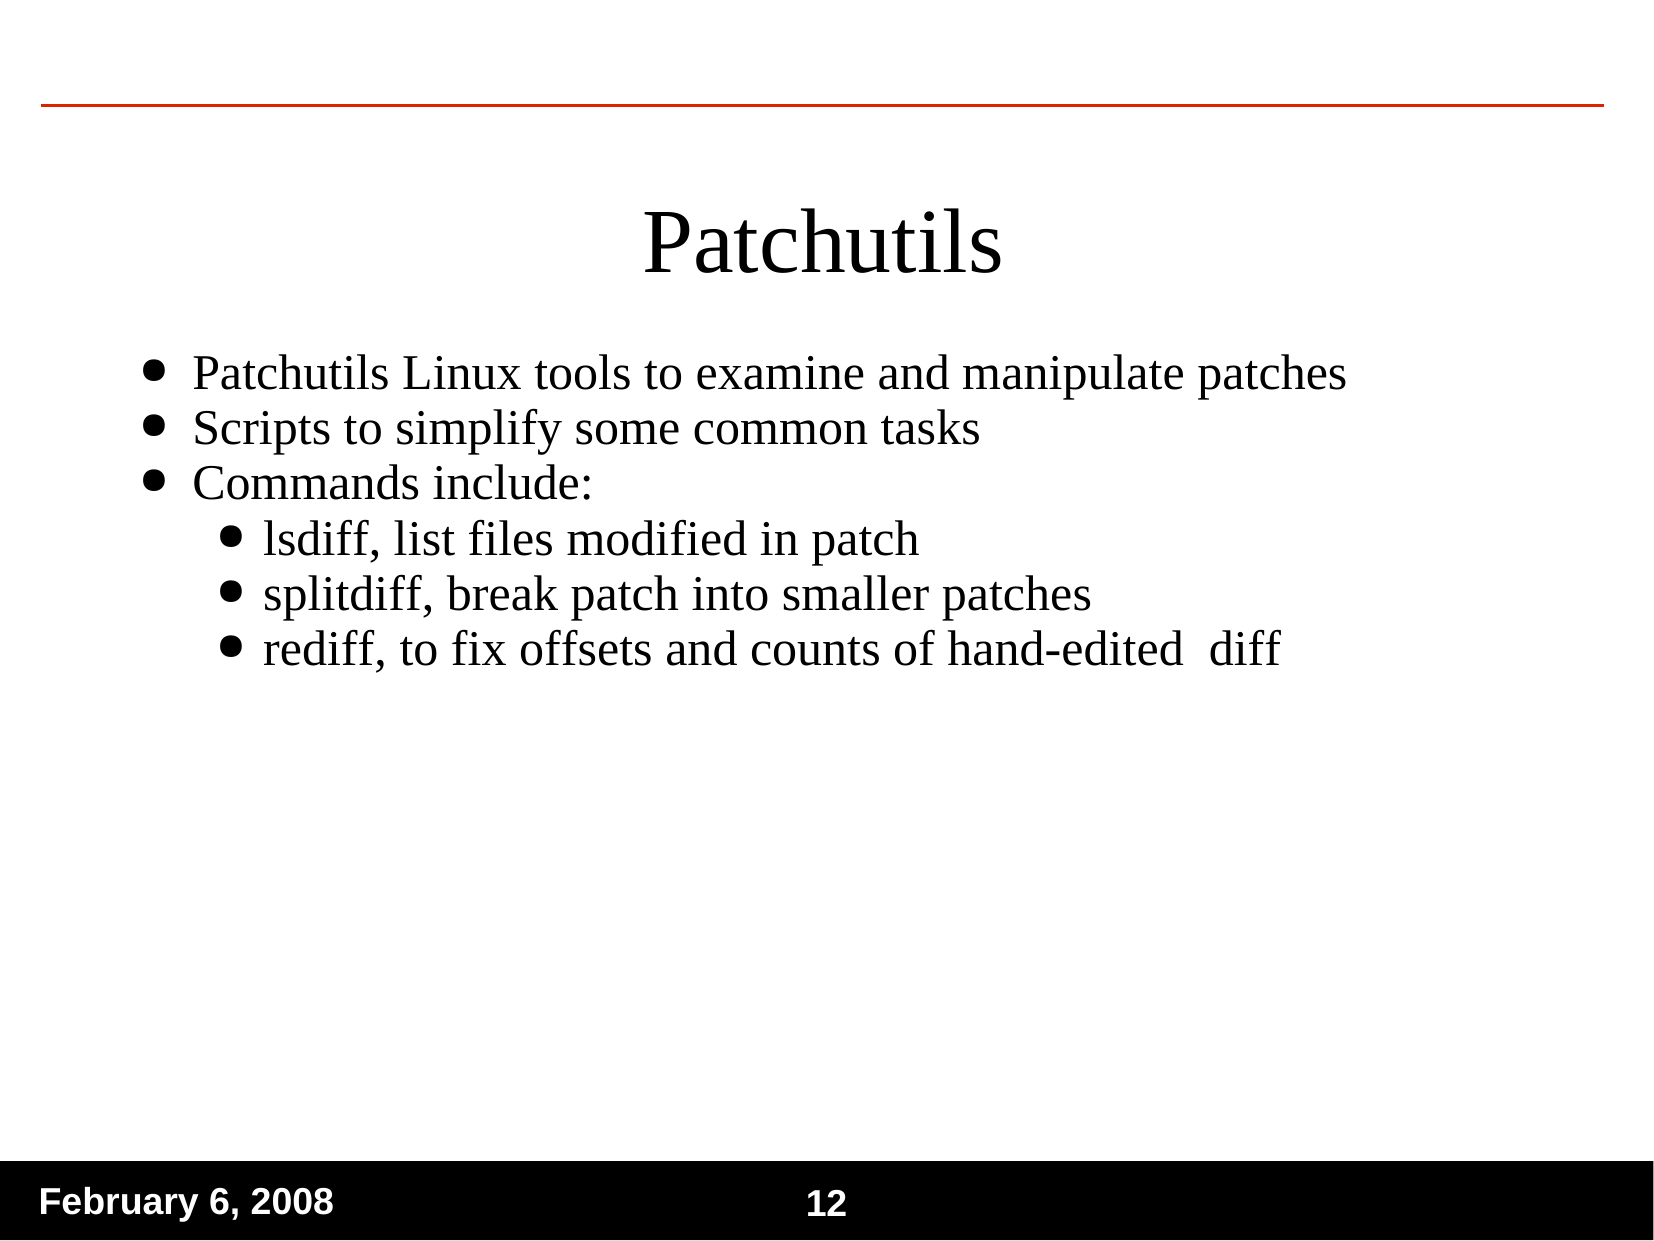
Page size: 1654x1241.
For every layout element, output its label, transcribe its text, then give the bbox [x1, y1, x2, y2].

list Patchutils Linux tools to examine and manipulate patches Scripts to simplify some common tasks Commands include: lsdiff, list files modified in patch splitdiff, break patch into smaller patches rediff, to fix offsets and counts of hand-edited diff [121, 344, 1534, 1127]
title Patchutils [117, 137, 1530, 346]
